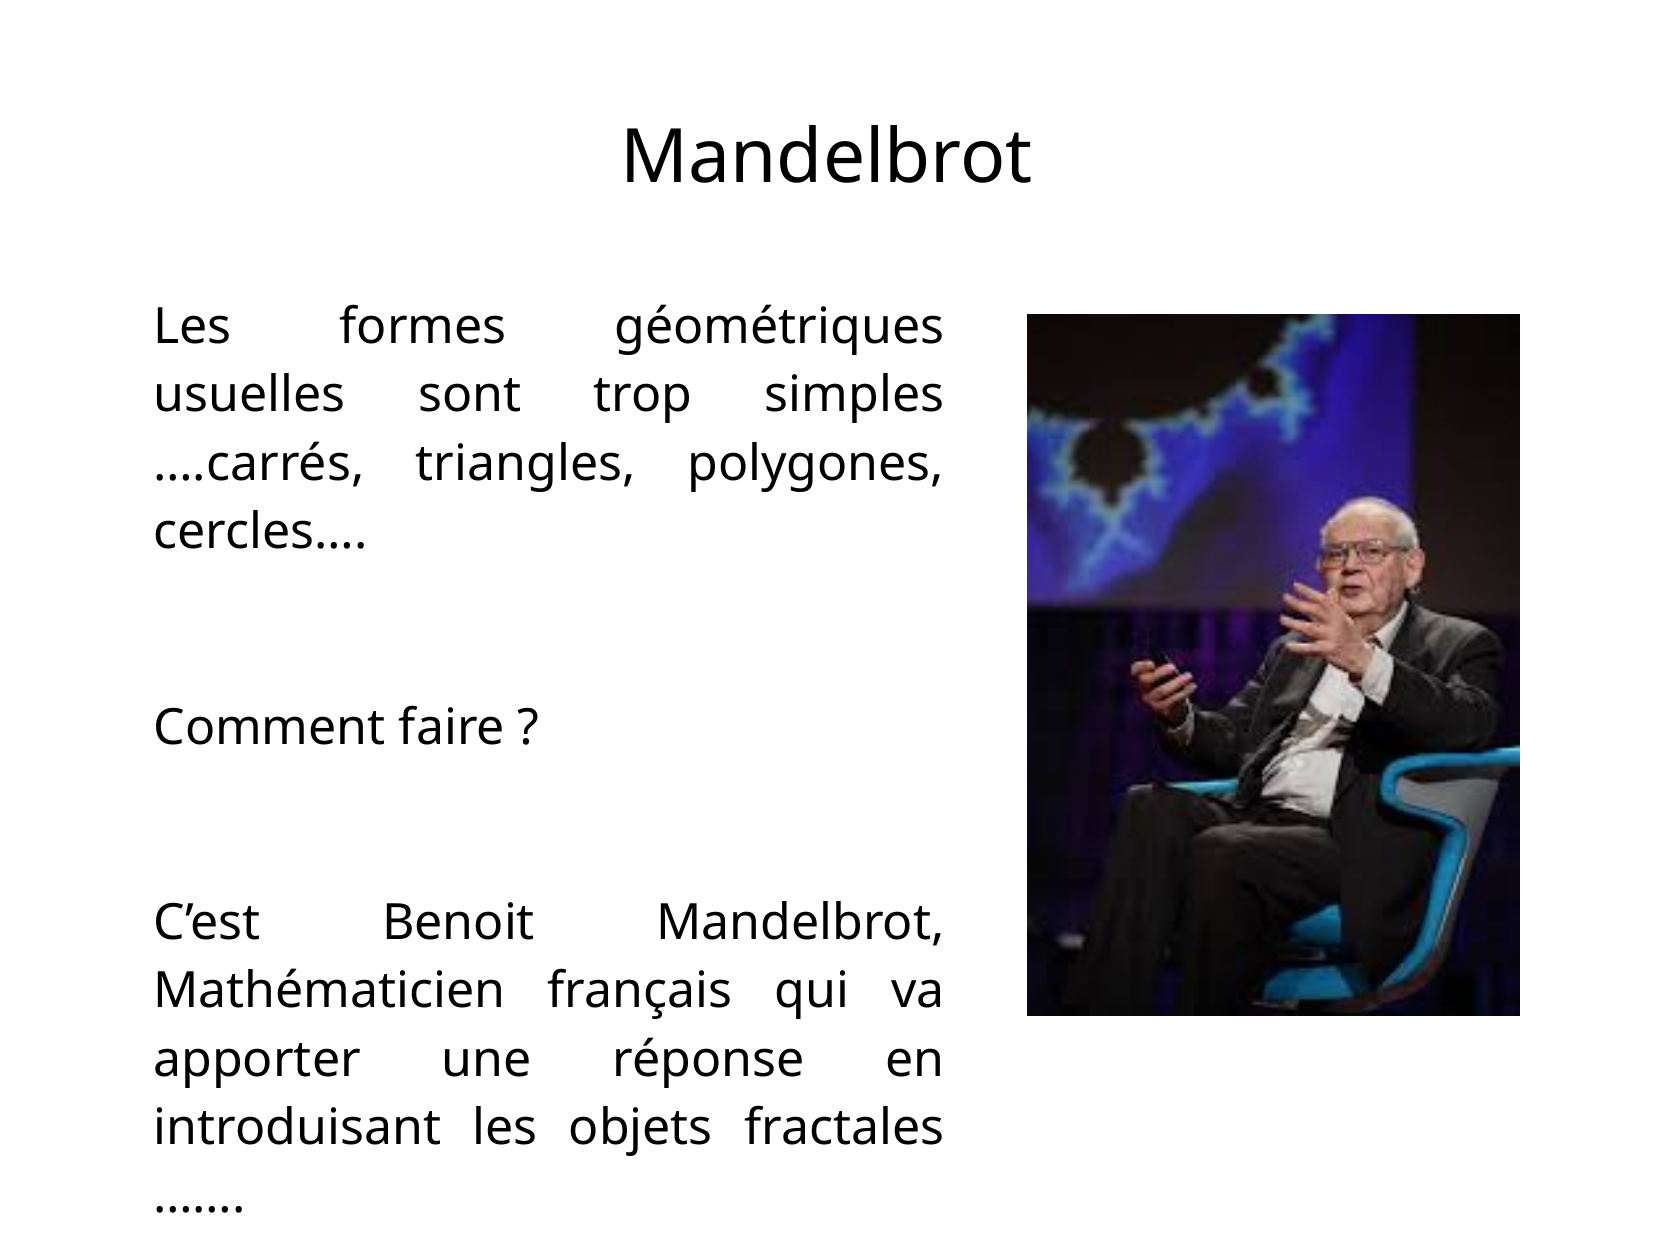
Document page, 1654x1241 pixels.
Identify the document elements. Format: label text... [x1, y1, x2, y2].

list Les formes géométriques usuelles sont trop simples ….carrés, triangles, polygones, cercles…. Comment faire ? C’est Benoit Mandelbrot, Mathématicien français qui va apporter une réponse en introduisant les objets fractales ……. [82, 290, 945, 1099]
title Mandelbrot [82, 49, 1571, 257]
picture [1027, 314, 1520, 1016]
